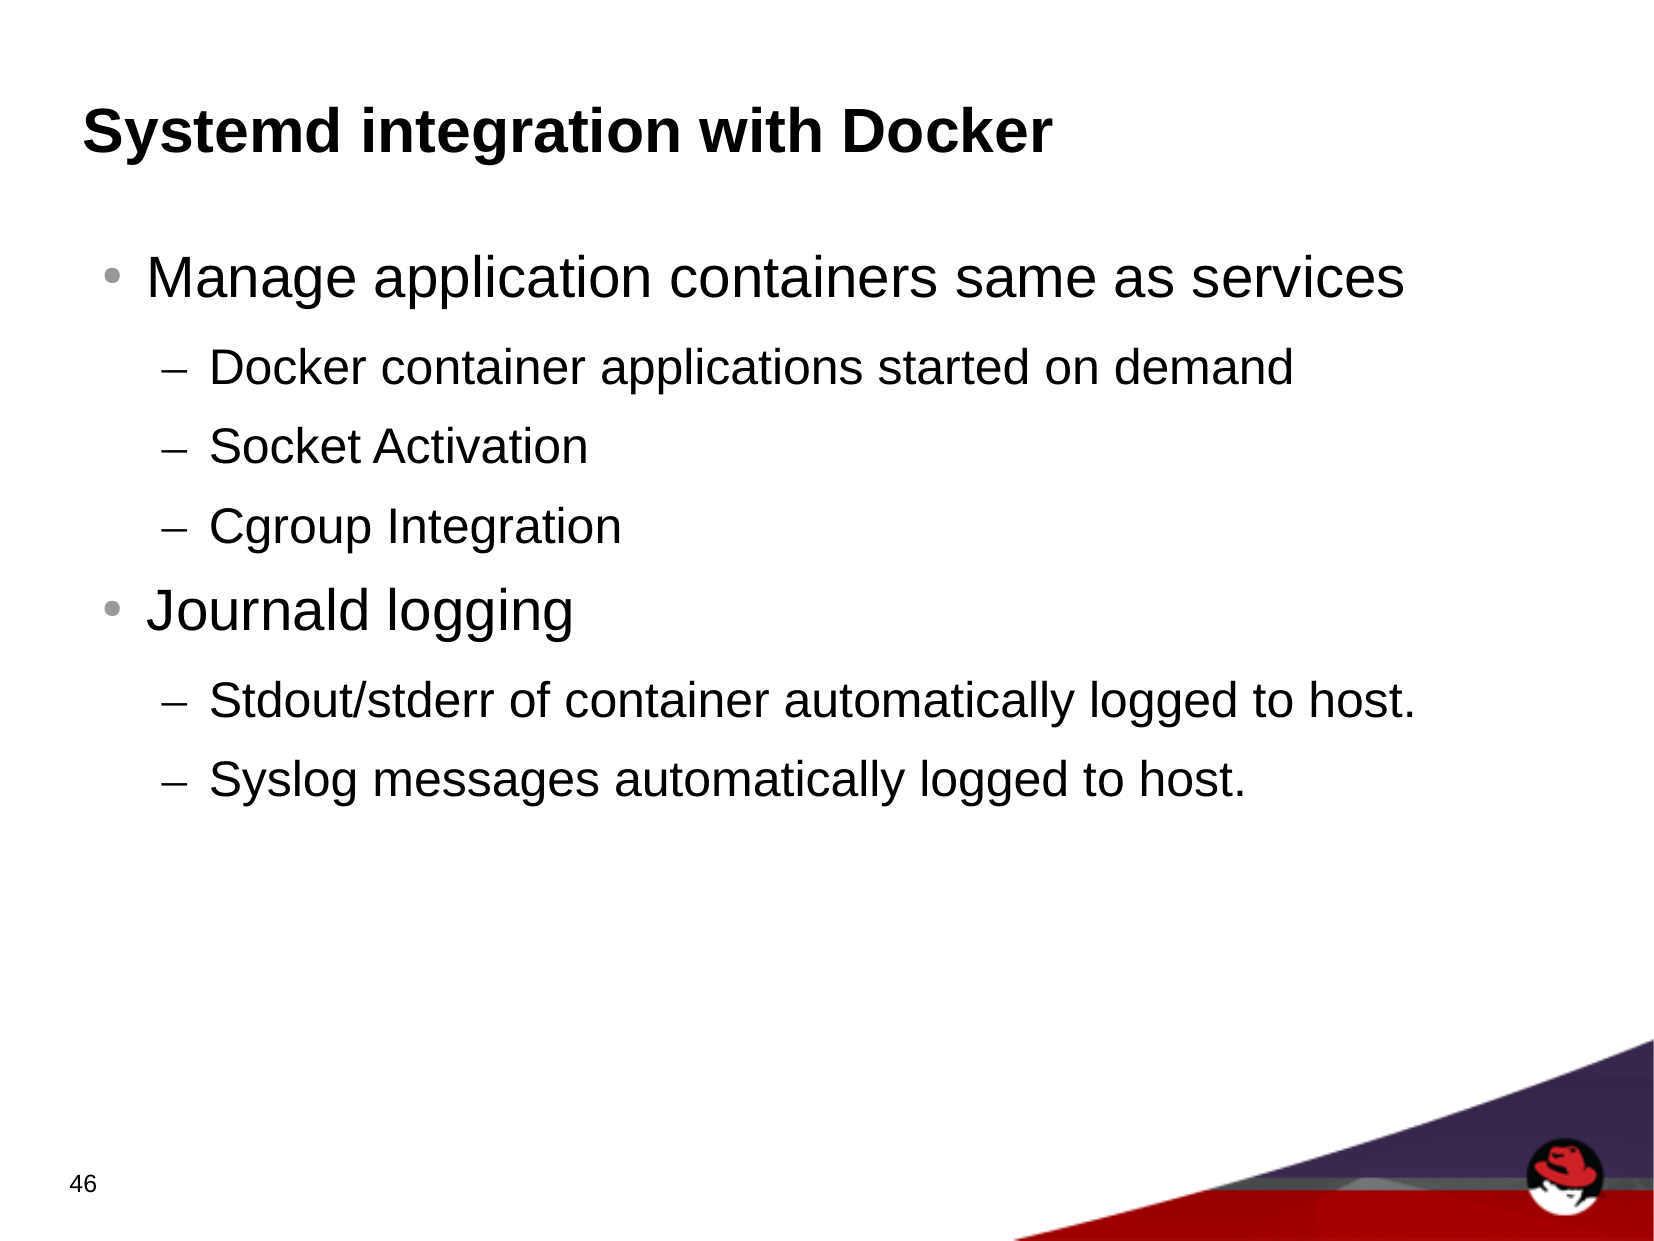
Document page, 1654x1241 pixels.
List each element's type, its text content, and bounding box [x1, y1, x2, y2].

list Manage application containers same as services Docker container applications started on demand Socket Activation Cgroup Integration Journald logging Stdout/stderr of container automatically logged to host. Syslog messages automatically logged to host. [86, 244, 1576, 1039]
title Systemd integration with Docker [82, 37, 1571, 226]
picture [1012, 1036, 1654, 1241]
